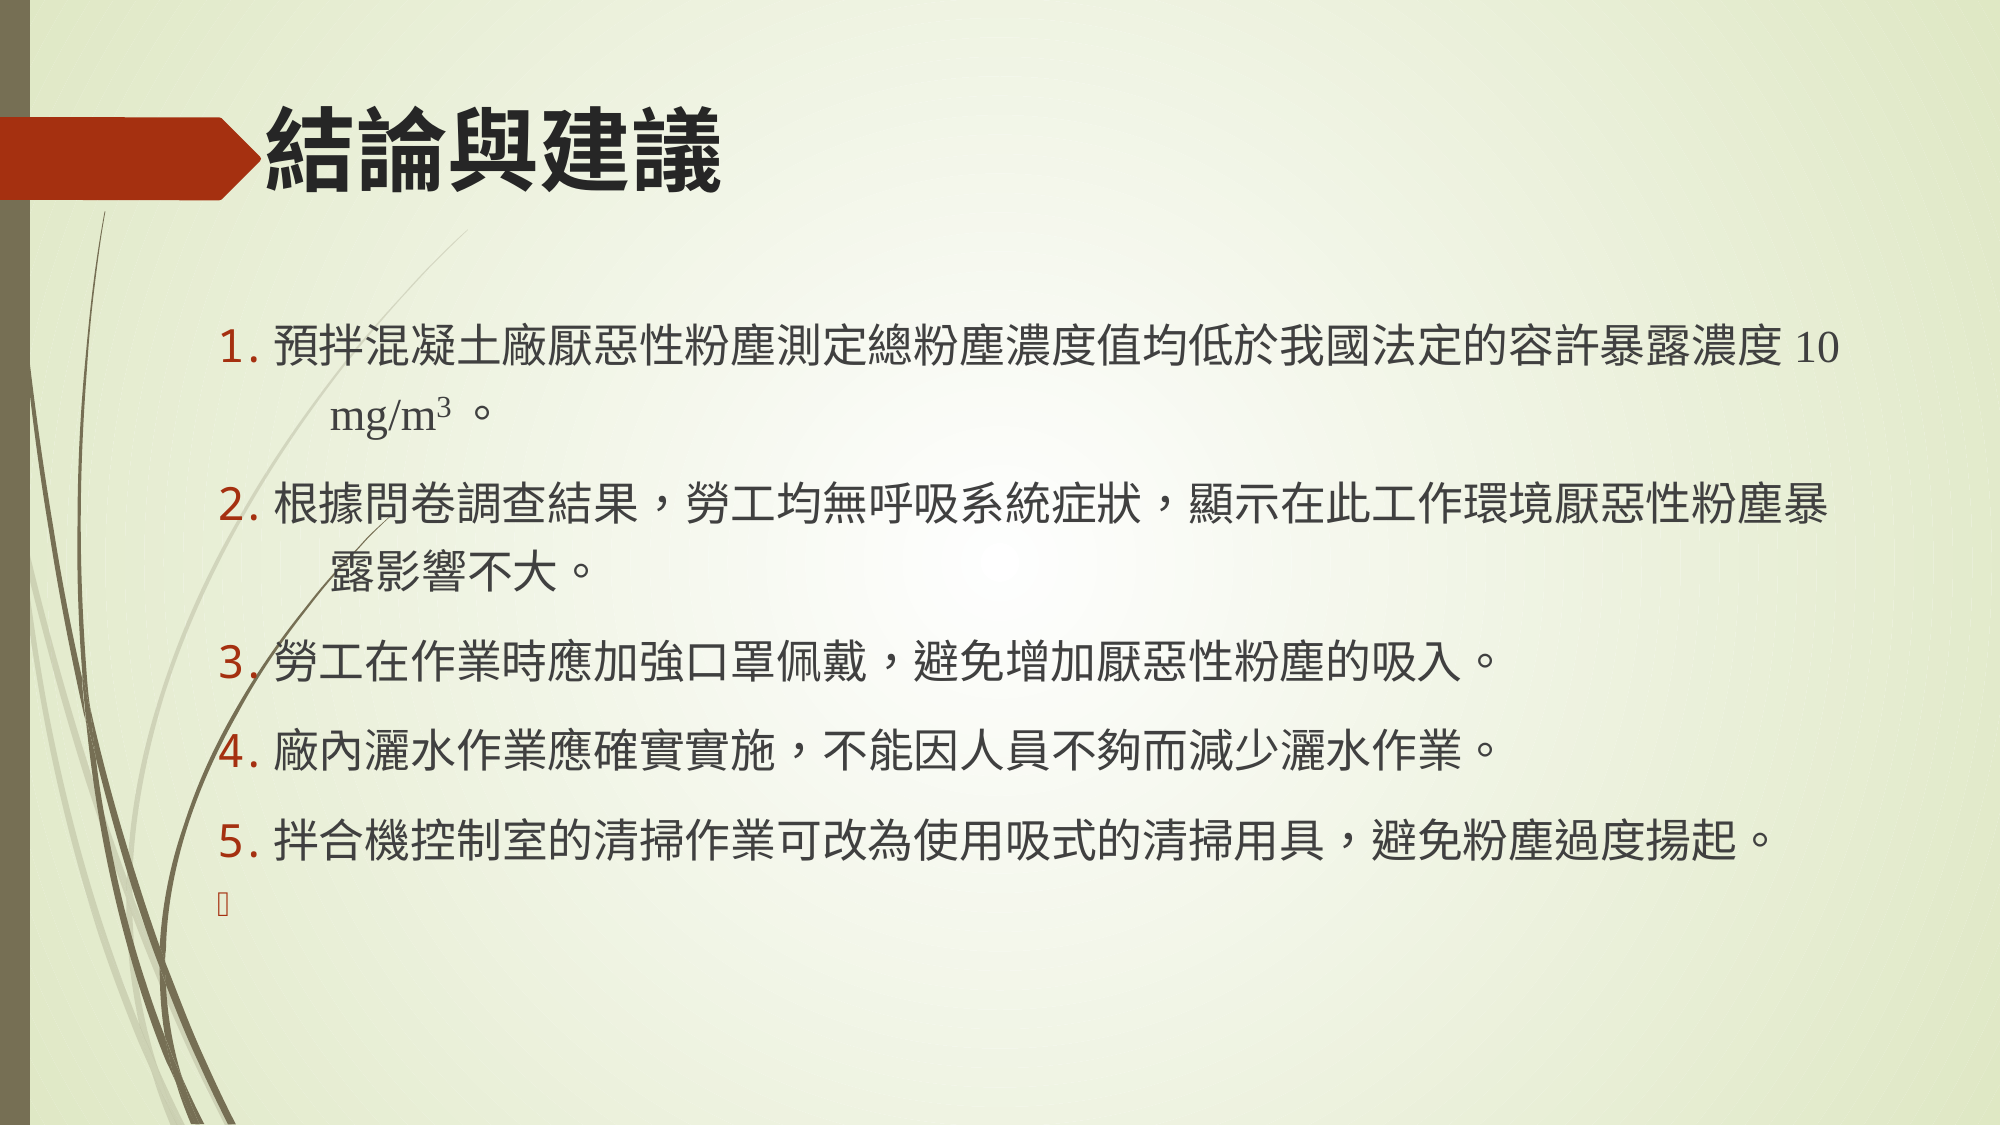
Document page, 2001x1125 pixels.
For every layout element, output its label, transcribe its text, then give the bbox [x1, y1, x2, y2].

list 預拌混凝土廠厭惡性粉塵測定總粉塵濃度值均低於我國法定的容許暴露濃度10 mg/m3。 根據問卷調查結果，勞工均無呼吸系統症狀，顯示在此工作環境厭惡性粉塵暴露影響不大。 勞工在作業時應加強口罩佩戴，避免增加厭惡性粉塵的吸入。 廠內灑水作業應確實實施，不能因人員不夠而減少灑水作業。 拌合機控制室的清掃作業可改為使用吸式的清掃用具，避免粉塵過度揚起。 [202, 295, 1888, 994]
title 結論與建議 [249, 84, 1712, 295]
